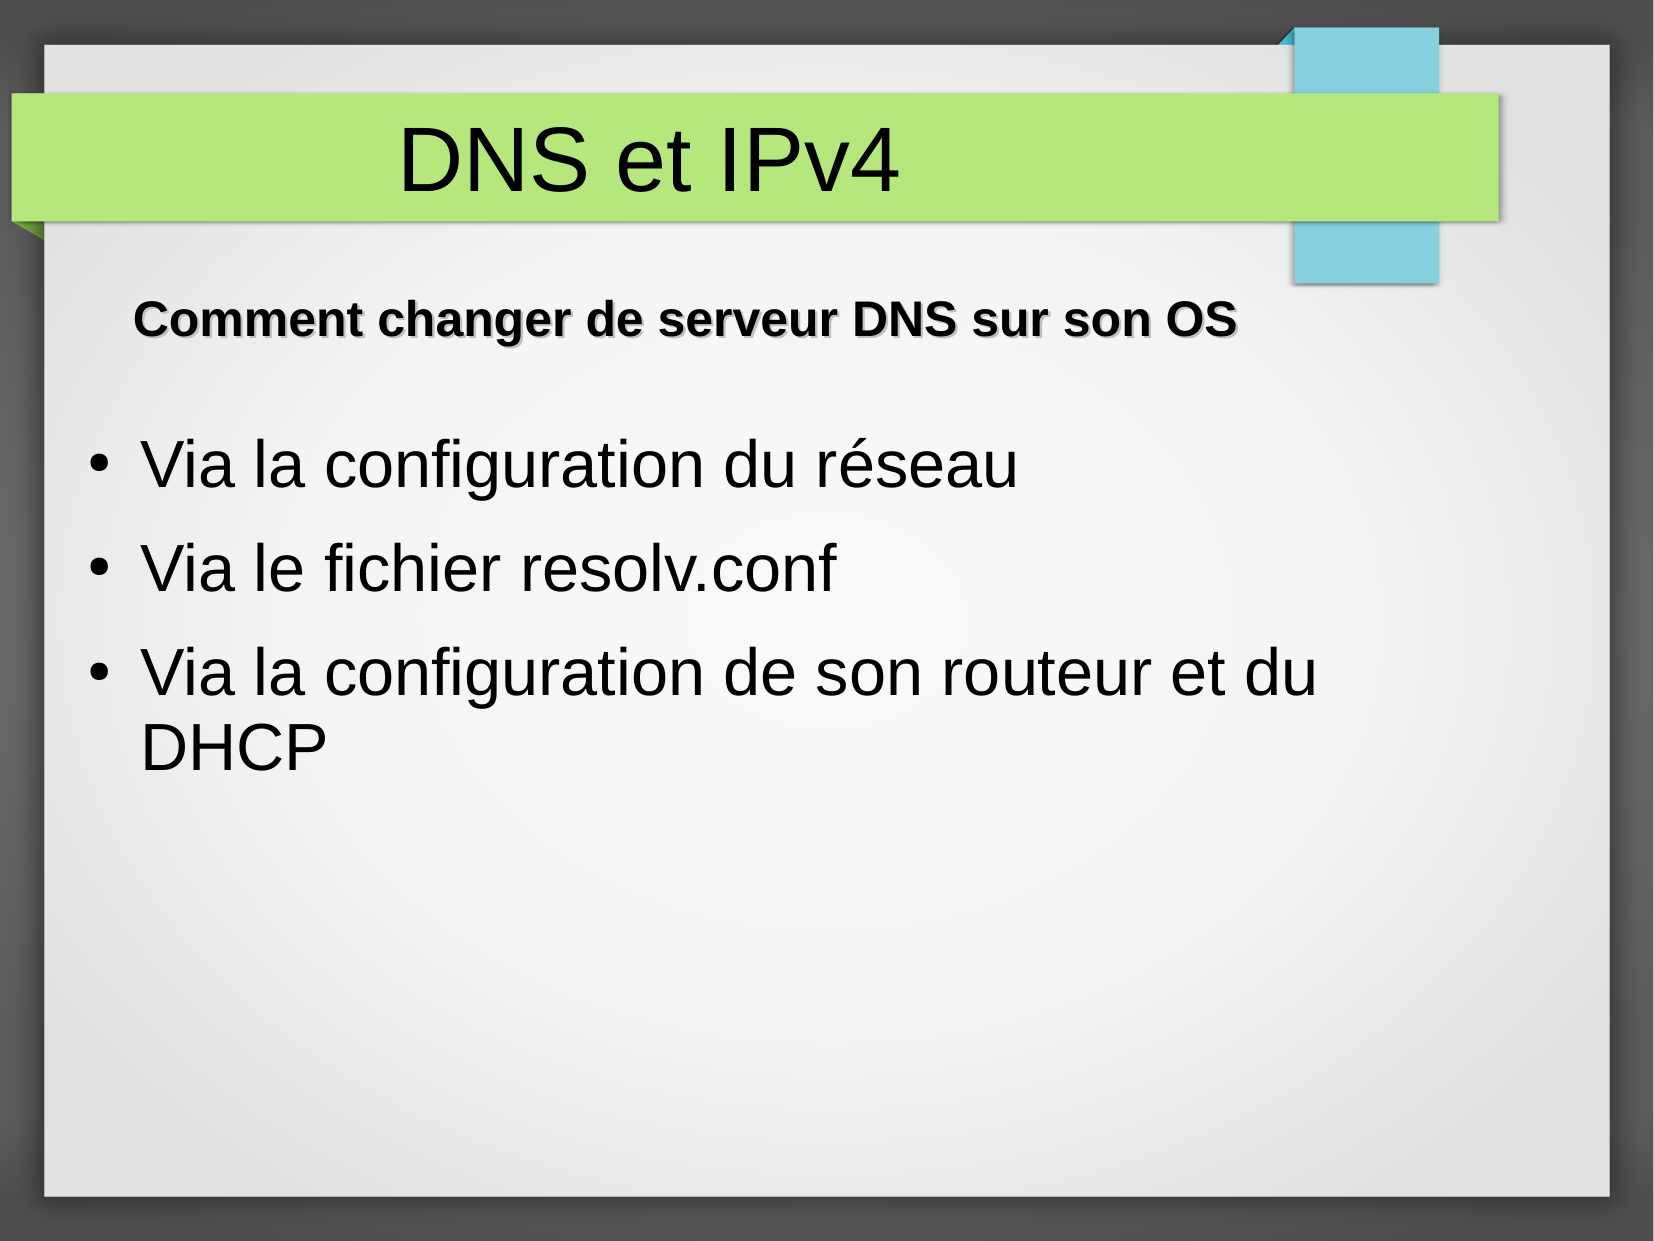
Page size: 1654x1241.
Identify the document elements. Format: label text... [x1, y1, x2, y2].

text_box Comment changer de serveur DNS sur son OS [82, 283, 1276, 411]
list Via la configuration du réseau Via le fichier resolv.conf Via la configuration de son routeur et du DHCP [69, 426, 1525, 1147]
picture [0, 0, 1654, 1241]
title DNS et IPv4 [70, 106, 1229, 213]
